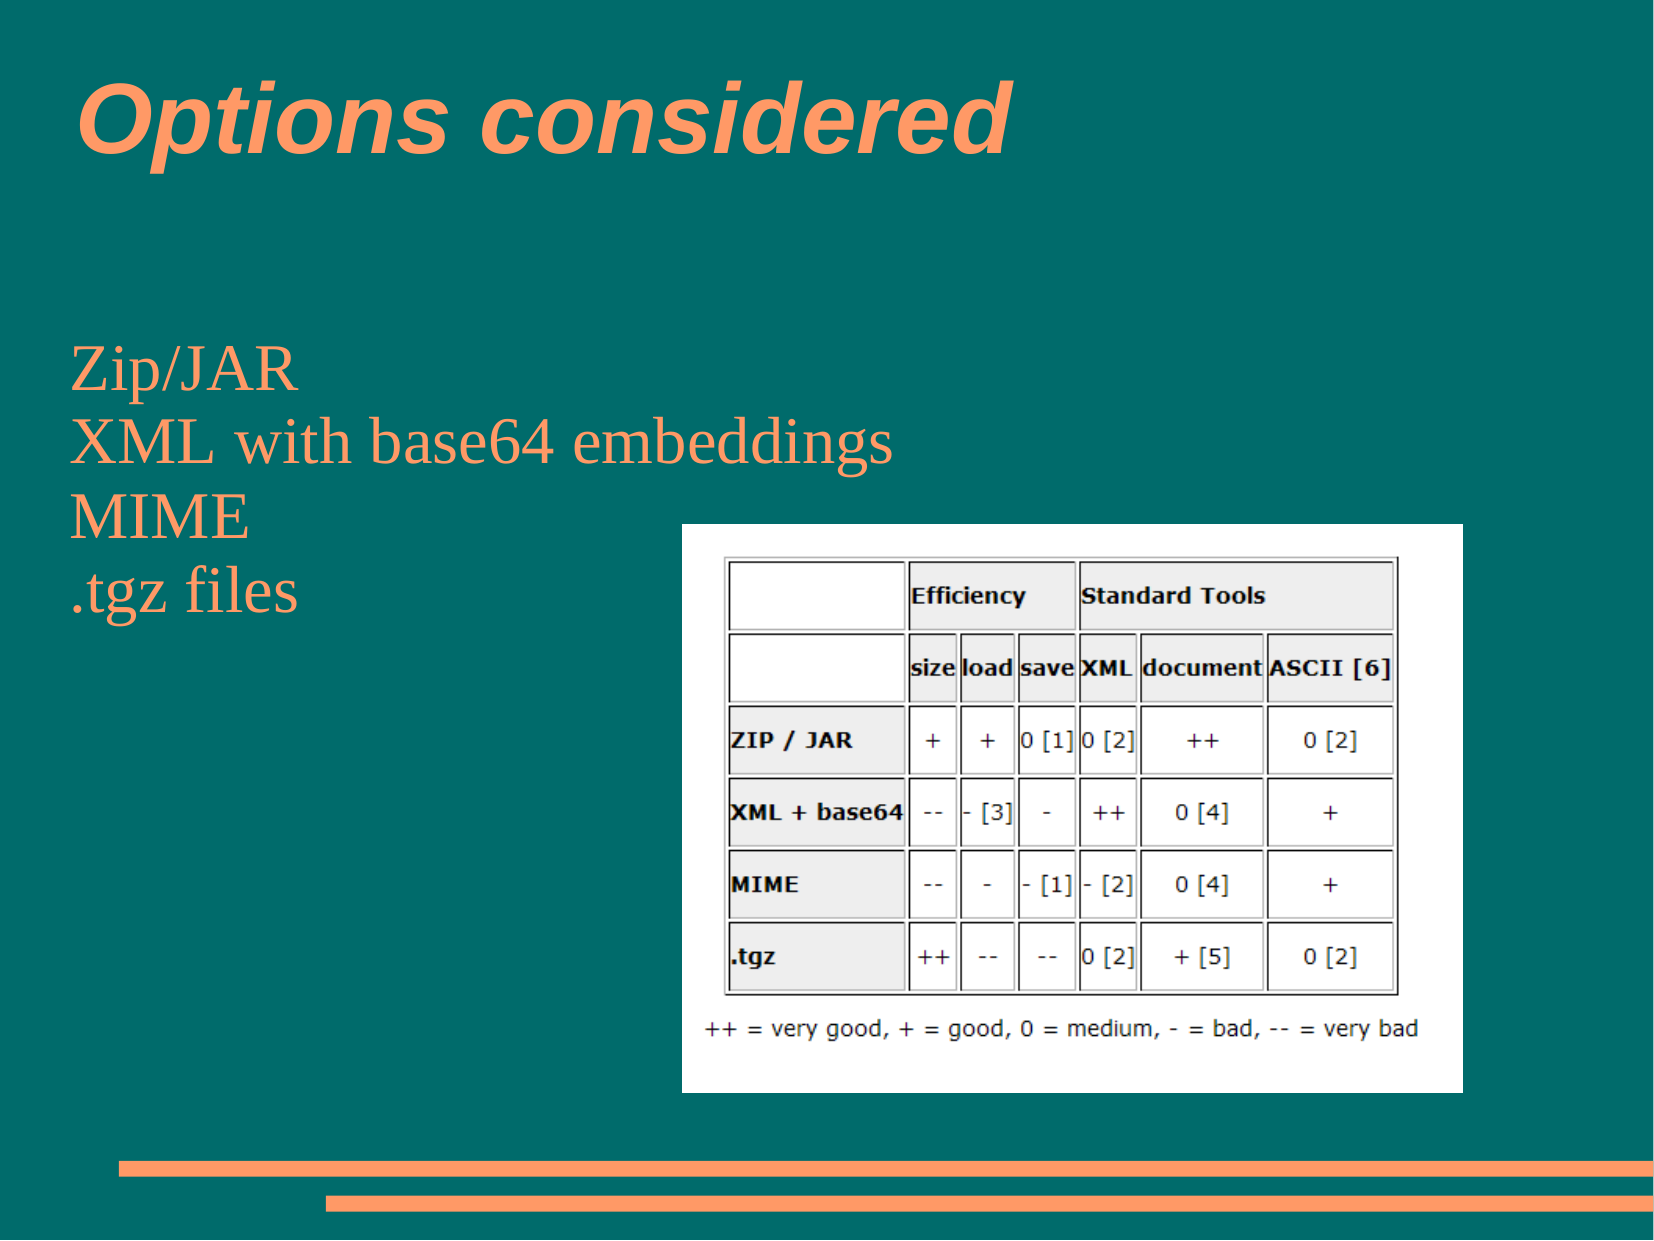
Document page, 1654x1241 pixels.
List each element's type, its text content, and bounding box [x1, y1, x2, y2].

title Options considered [75, 10, 1576, 228]
list Zip/JAR XML with base64 embeddings MIME .tgz files [51, 330, 1538, 1241]
picture [682, 524, 1463, 1093]
